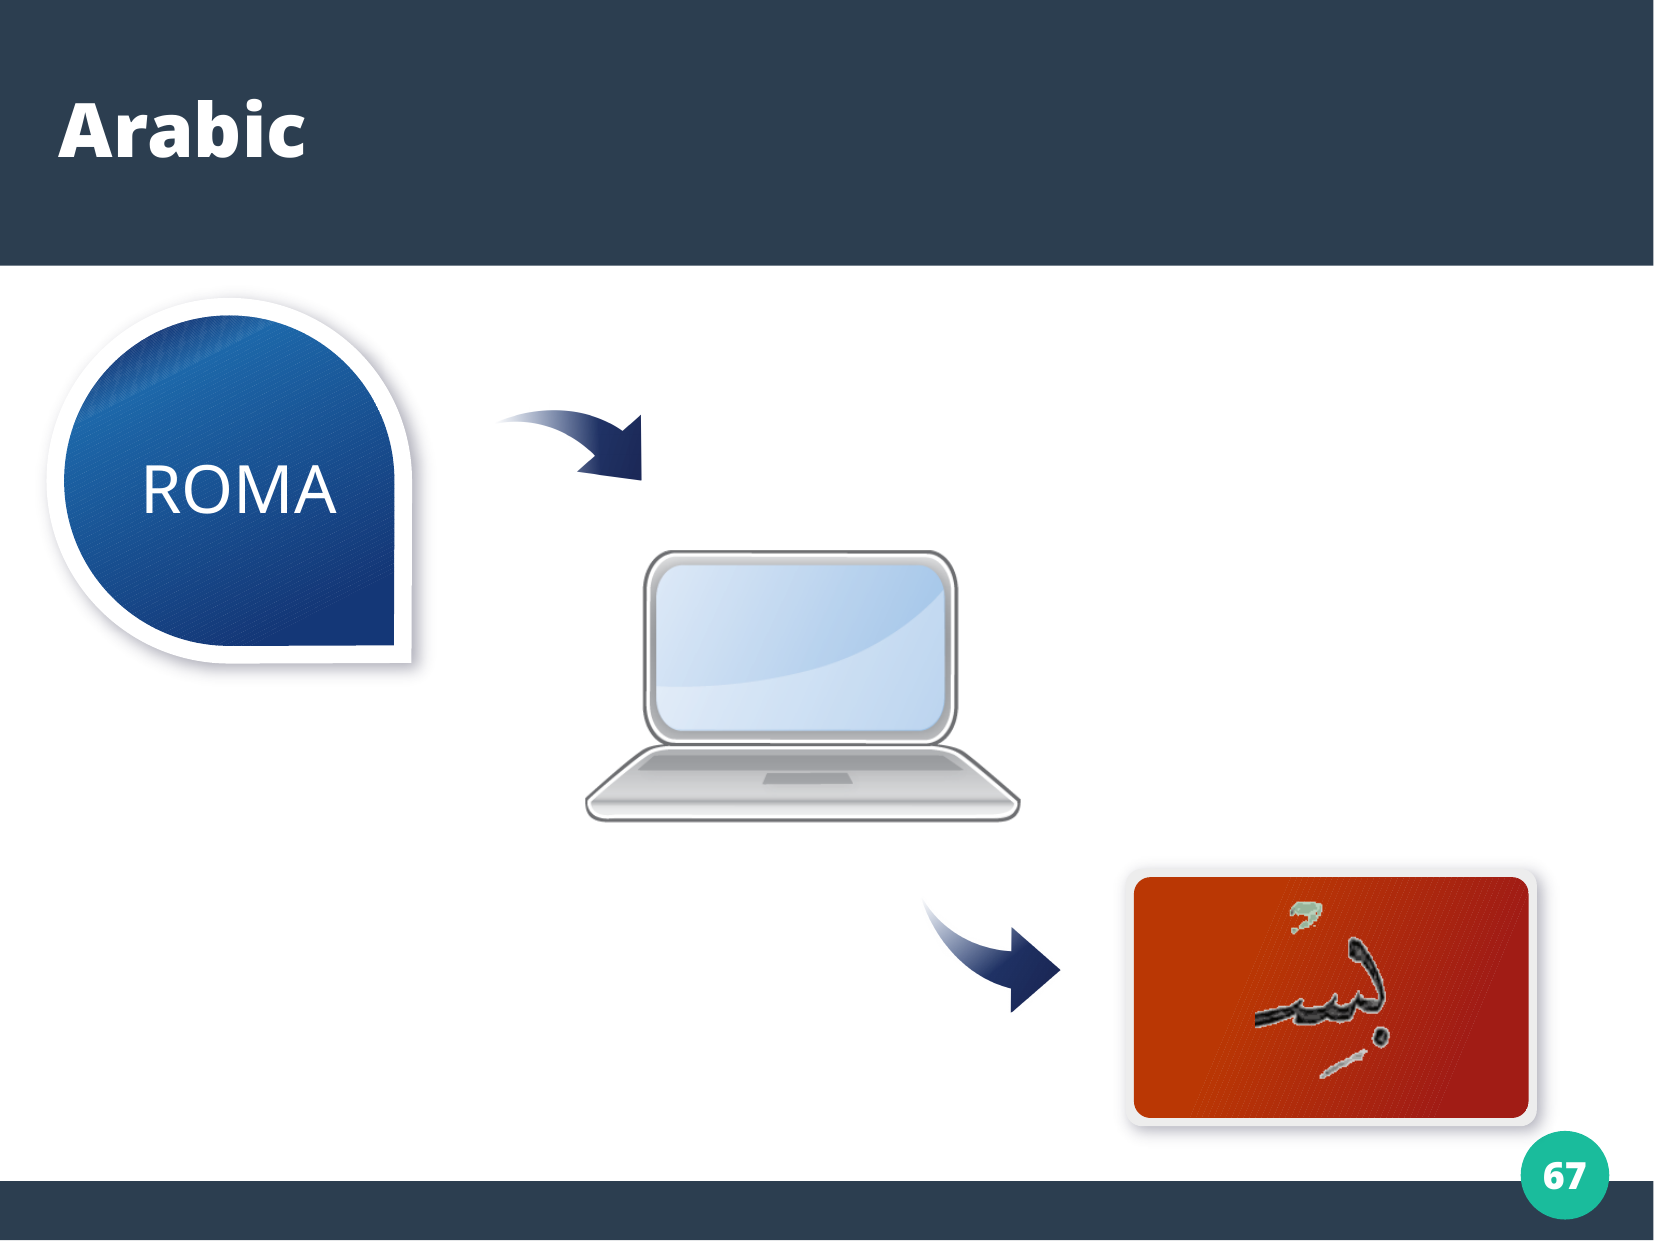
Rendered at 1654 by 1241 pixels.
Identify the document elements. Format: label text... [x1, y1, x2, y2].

picture [1104, 848, 1578, 1170]
picture [480, 345, 1040, 842]
title Arabic [59, 49, 1595, 207]
picture [908, 861, 1078, 1033]
picture [5, 263, 473, 712]
